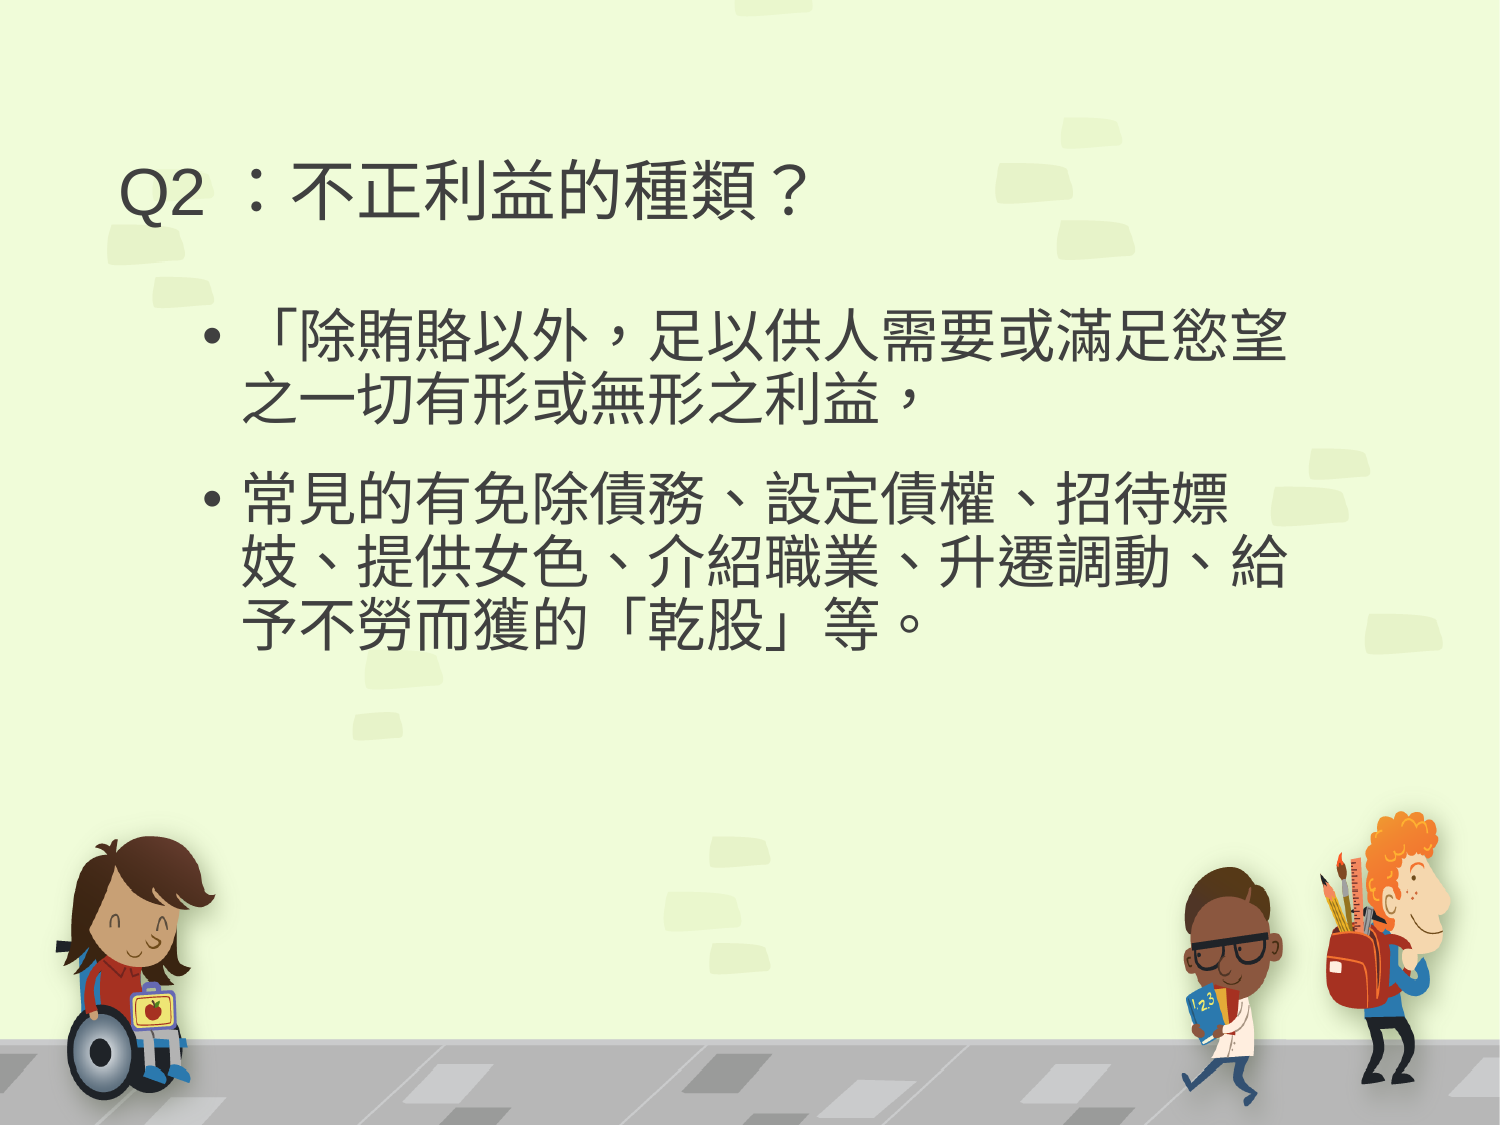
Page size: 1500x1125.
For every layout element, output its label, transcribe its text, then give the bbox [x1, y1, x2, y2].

list 「除賄賂以外，足以供人需要或滿足慾望之一切有形或無形之利益， 常見的有免除債務、設定債權、招待嫖妓、提供女色、介紹職業、升遷調動、給予不勞而獲的「乾股」等。 [187, 299, 1313, 870]
title Q2：不正利益的種類？ [103, 59, 1313, 238]
picture [0, 0, 1500, 1125]
